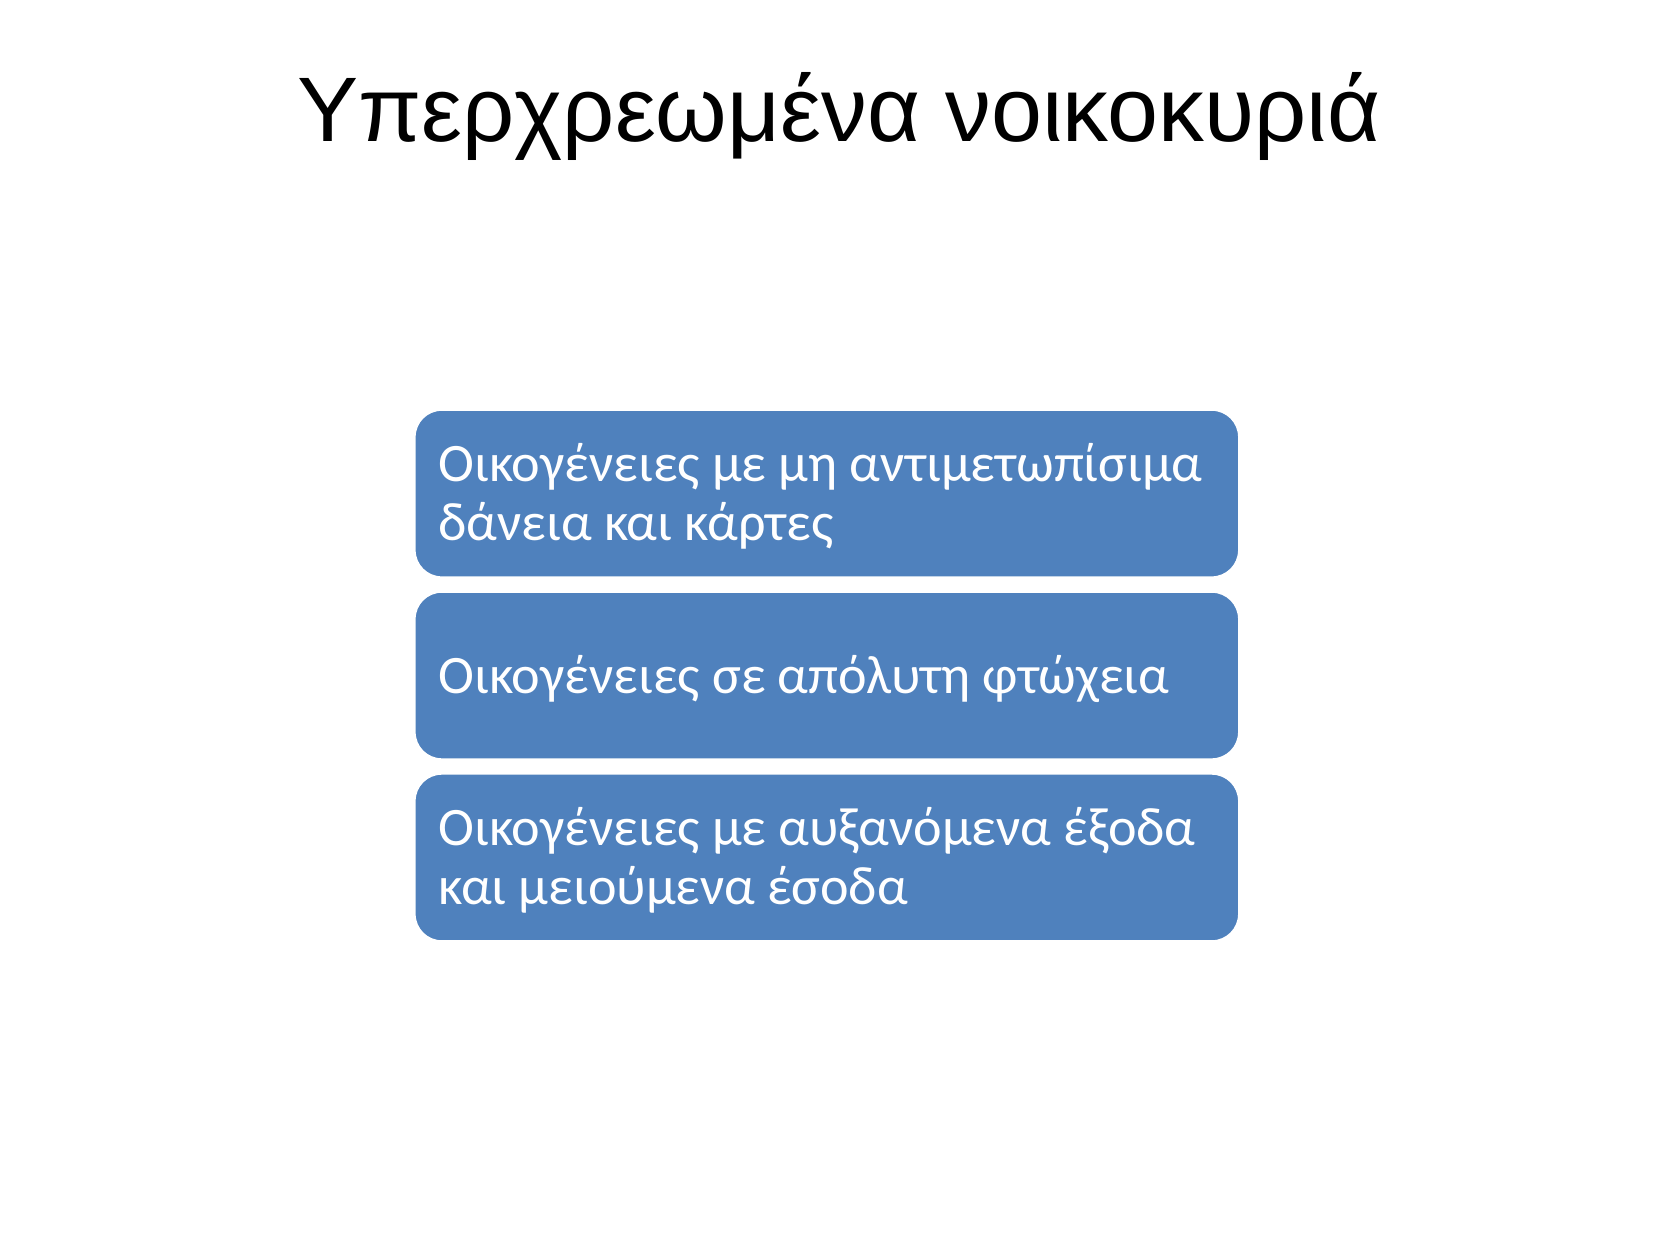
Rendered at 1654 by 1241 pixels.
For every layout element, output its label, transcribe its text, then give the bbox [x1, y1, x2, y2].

title Υπερχρεωμένα νοικοκυριά [82, 49, 1571, 257]
text_box Οικογένειες σε απόλυτη φτώχεια [413, 590, 1241, 761]
text_box Οικογένειες με μη αντιμετωπίσιμα δάνεια και κάρτες [413, 408, 1241, 579]
text_box Οικογένειες με αυξανόμενα έξοδα και μειούμενα έσοδα [413, 772, 1241, 943]
